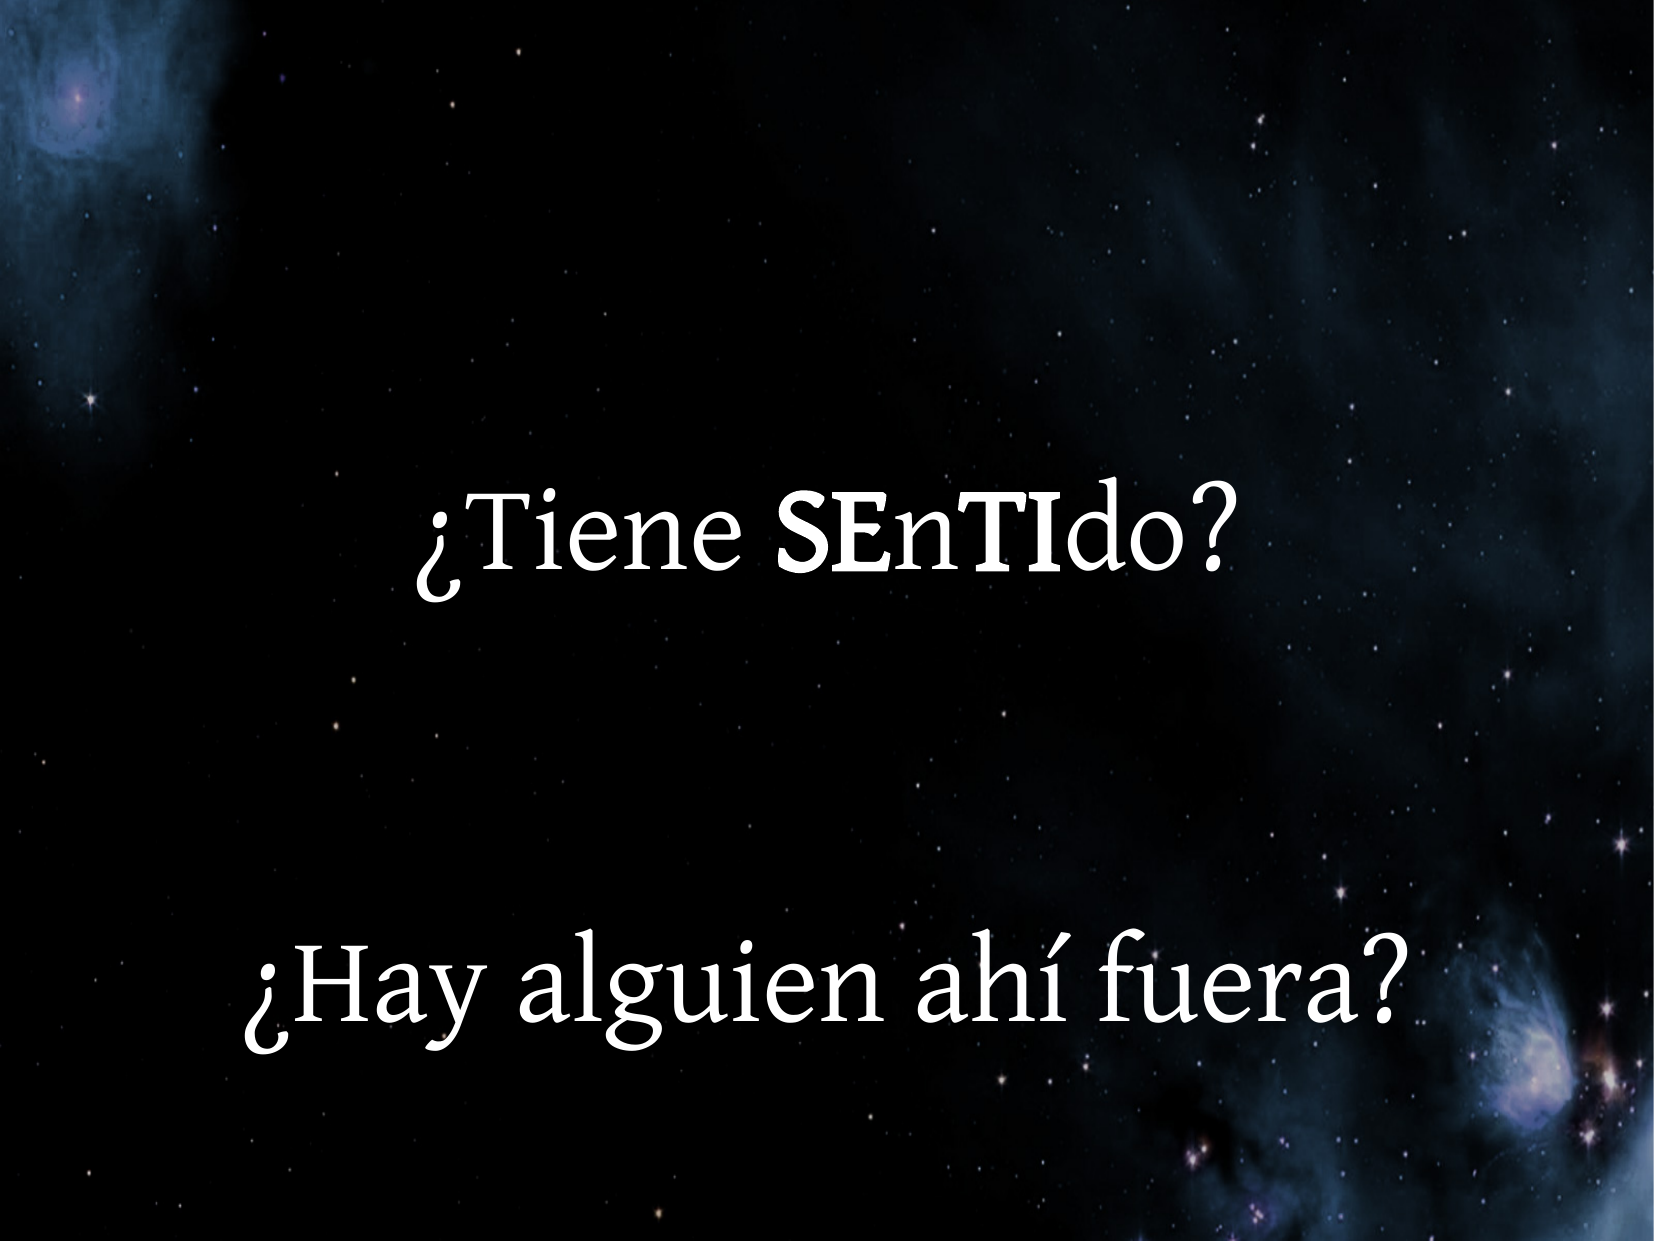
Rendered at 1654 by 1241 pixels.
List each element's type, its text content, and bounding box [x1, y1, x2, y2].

picture [0, 0, 1654, 1241]
title ¿Hay alguien ahí fuera? [118, 882, 1536, 1090]
title ¿Tiene SEnTIdo? [118, 186, 1536, 604]
